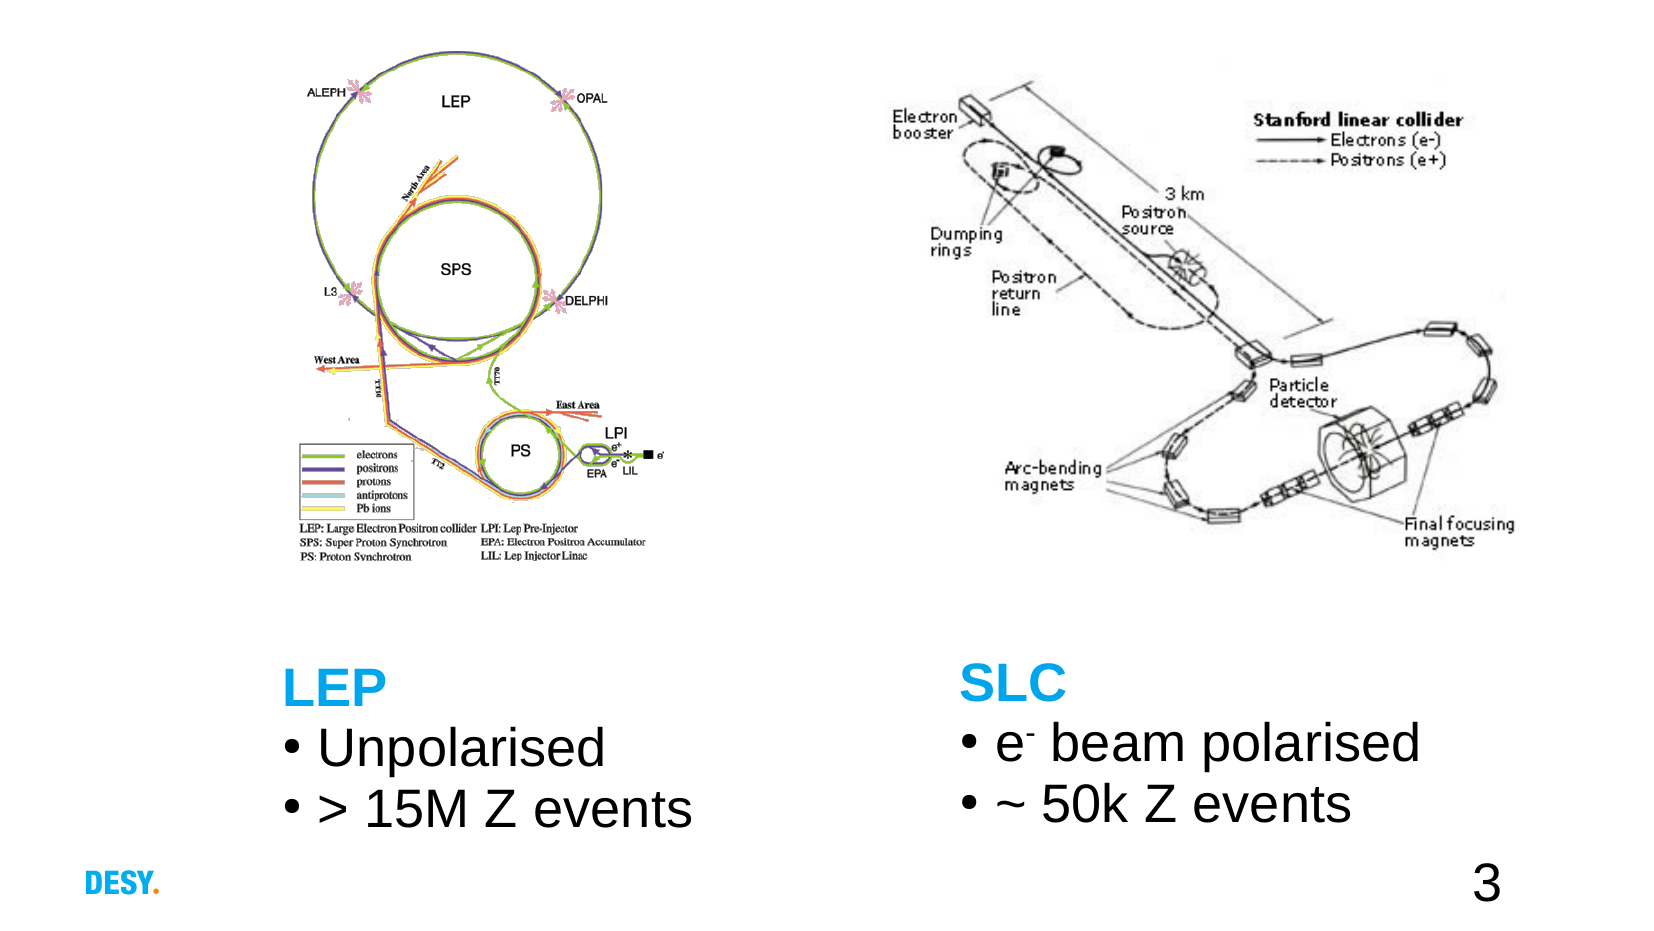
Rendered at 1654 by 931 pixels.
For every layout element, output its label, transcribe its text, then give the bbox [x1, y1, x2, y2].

text_box SLC e- beam polarised ~ 50k Z events [944, 645, 1453, 842]
picture [295, 51, 664, 562]
text_box LEP Unpolarised > 15M Z events [267, 649, 709, 847]
picture [885, 58, 1516, 562]
